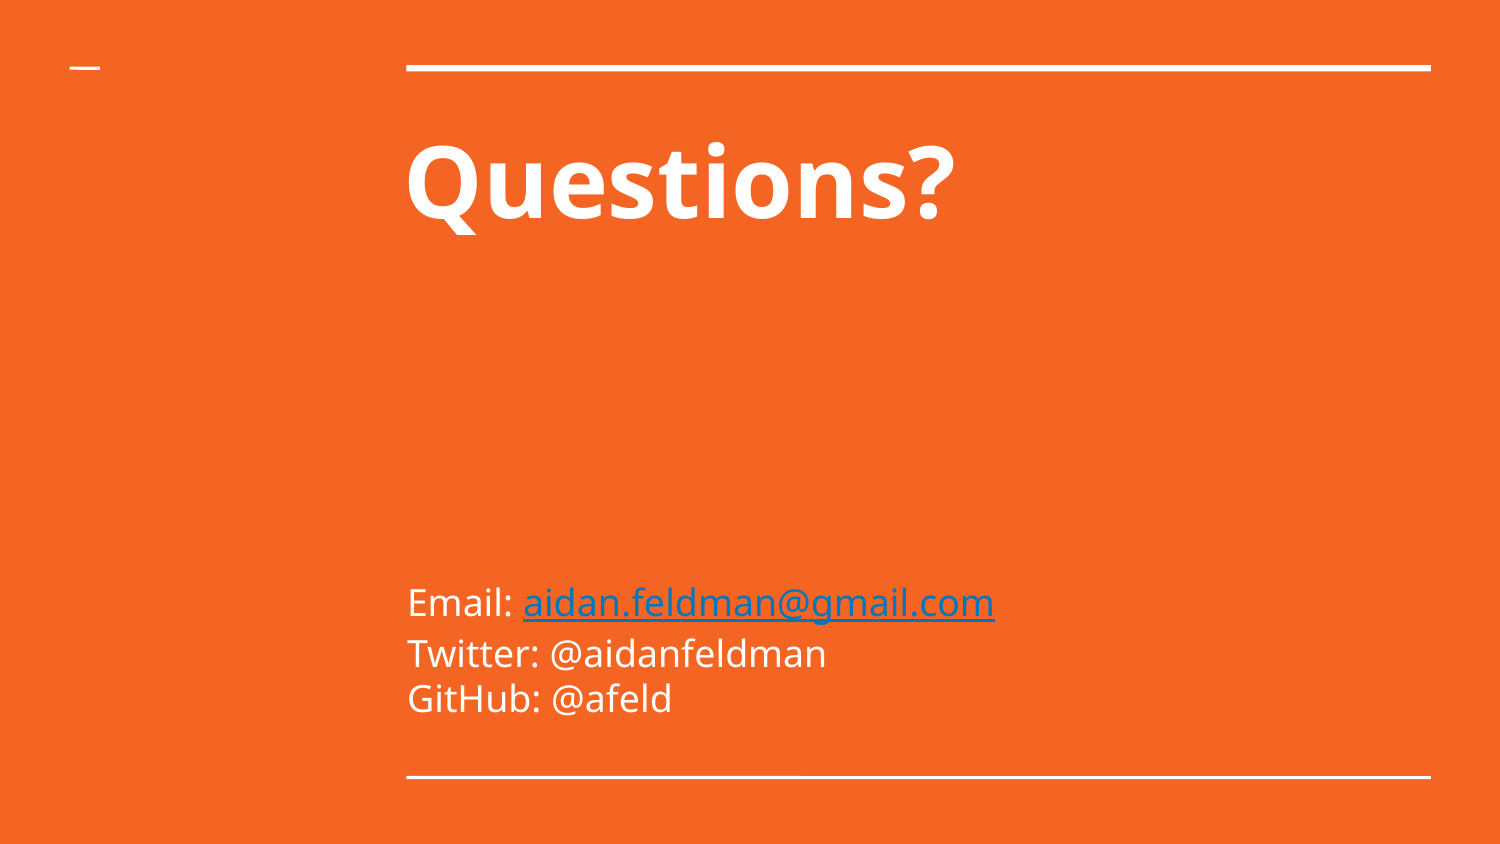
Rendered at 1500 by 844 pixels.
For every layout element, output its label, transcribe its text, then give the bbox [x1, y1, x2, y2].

title Questions? [389, 103, 1428, 357]
subtitle Email: aidan.feldman@gmail.com Twitter: @aidanfeldman GitHub: @afeld [392, 531, 1431, 735]
